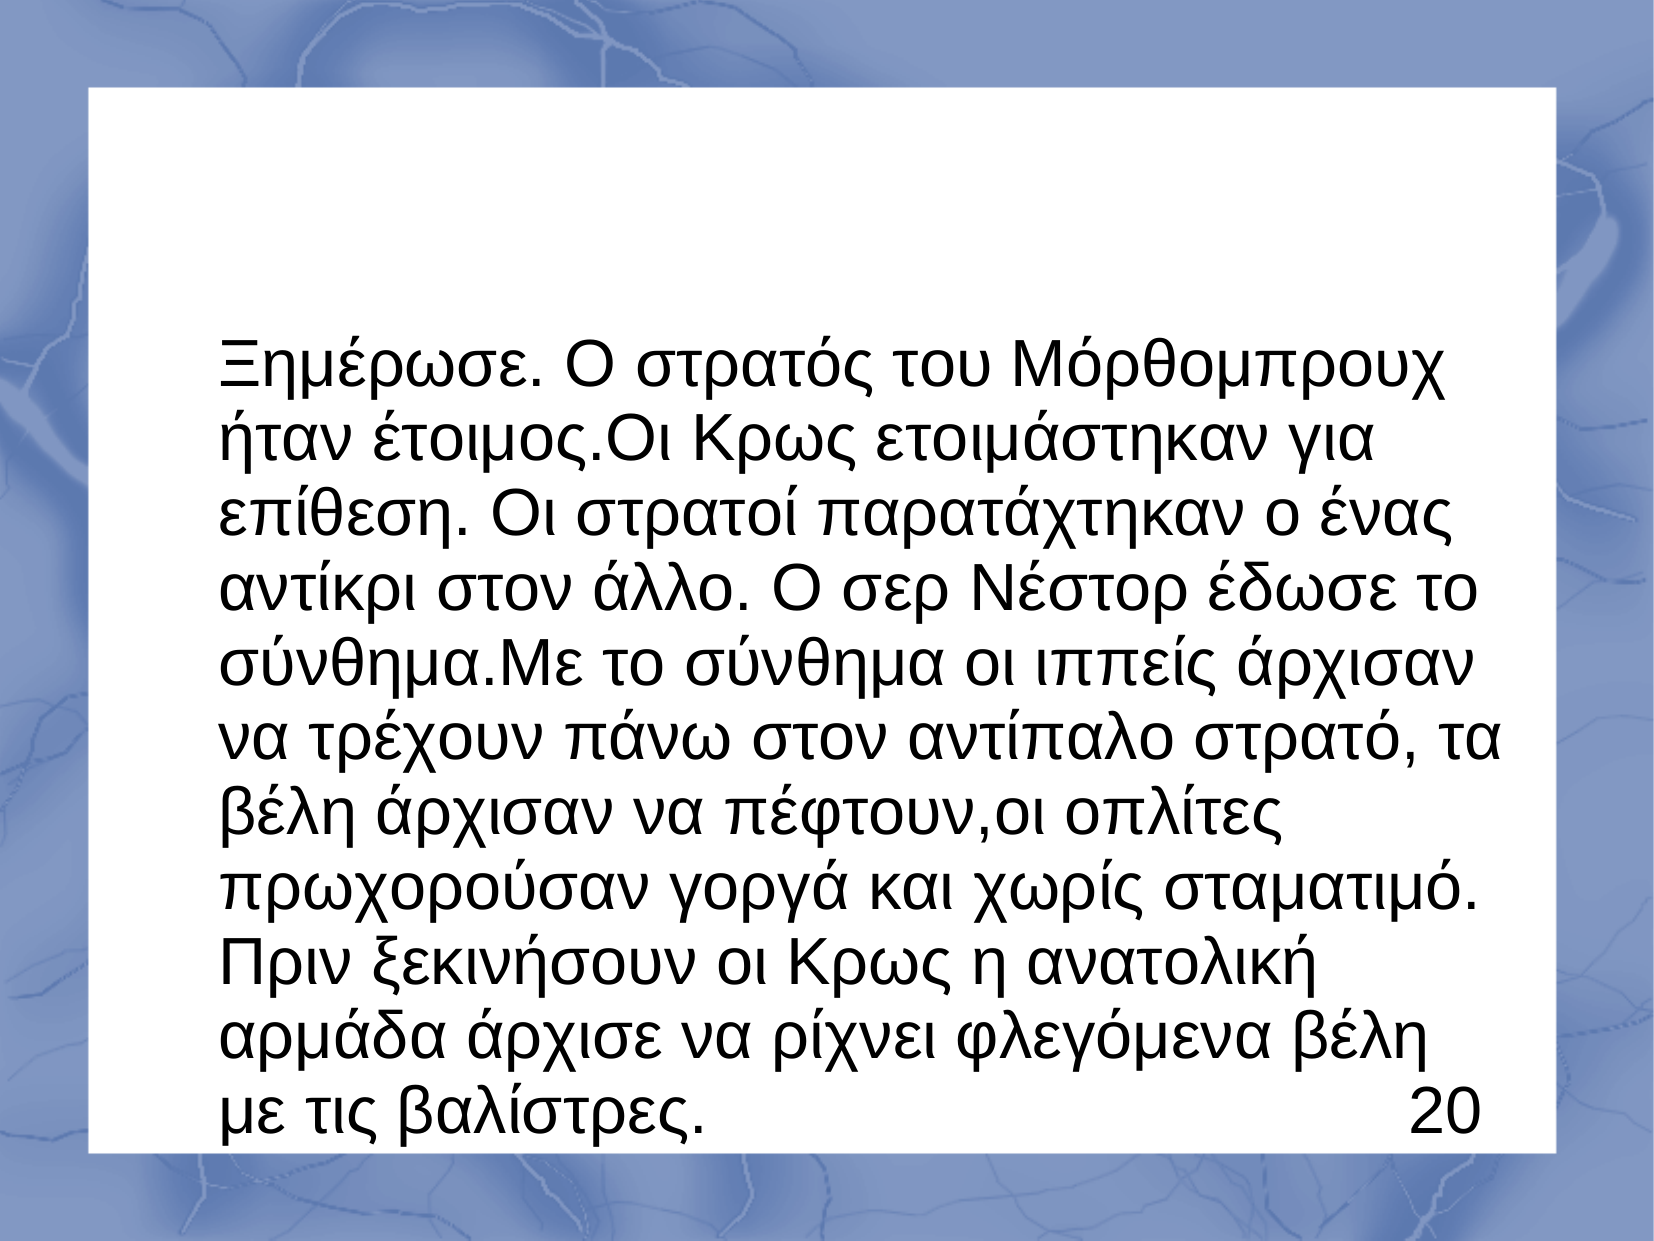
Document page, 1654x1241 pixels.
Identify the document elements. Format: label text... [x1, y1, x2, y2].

list Ξημέρωσε. Ο στρατός του Μόρθομπρουχ ήταν έτοιμος.Οι Κρως ετοιμάστηκαν για επίθεση. Οι στρατοί παρατάχτηκαν ο ένας αντίκρι στον άλλο. Ο σερ Νέστορ έδωσε το σύνθημα.Με το σύνθημα οι ιππείς άρχισαν να τρέχουν πάνω στον αντίπαλο στρατό, τα βέλη άρχισαν να πέφτουν,οι οπλίτες πρωχορούσαν γοργά και χωρίς σταματιμό. Πριν ξεκινήσουν οι Κρως η ανατολική αρμάδα άρχισε να ρίχνει φλεγόμενα βέλη με τις βαλίστρες. 20 [147, 325, 1506, 1149]
picture [0, 0, 1654, 1241]
